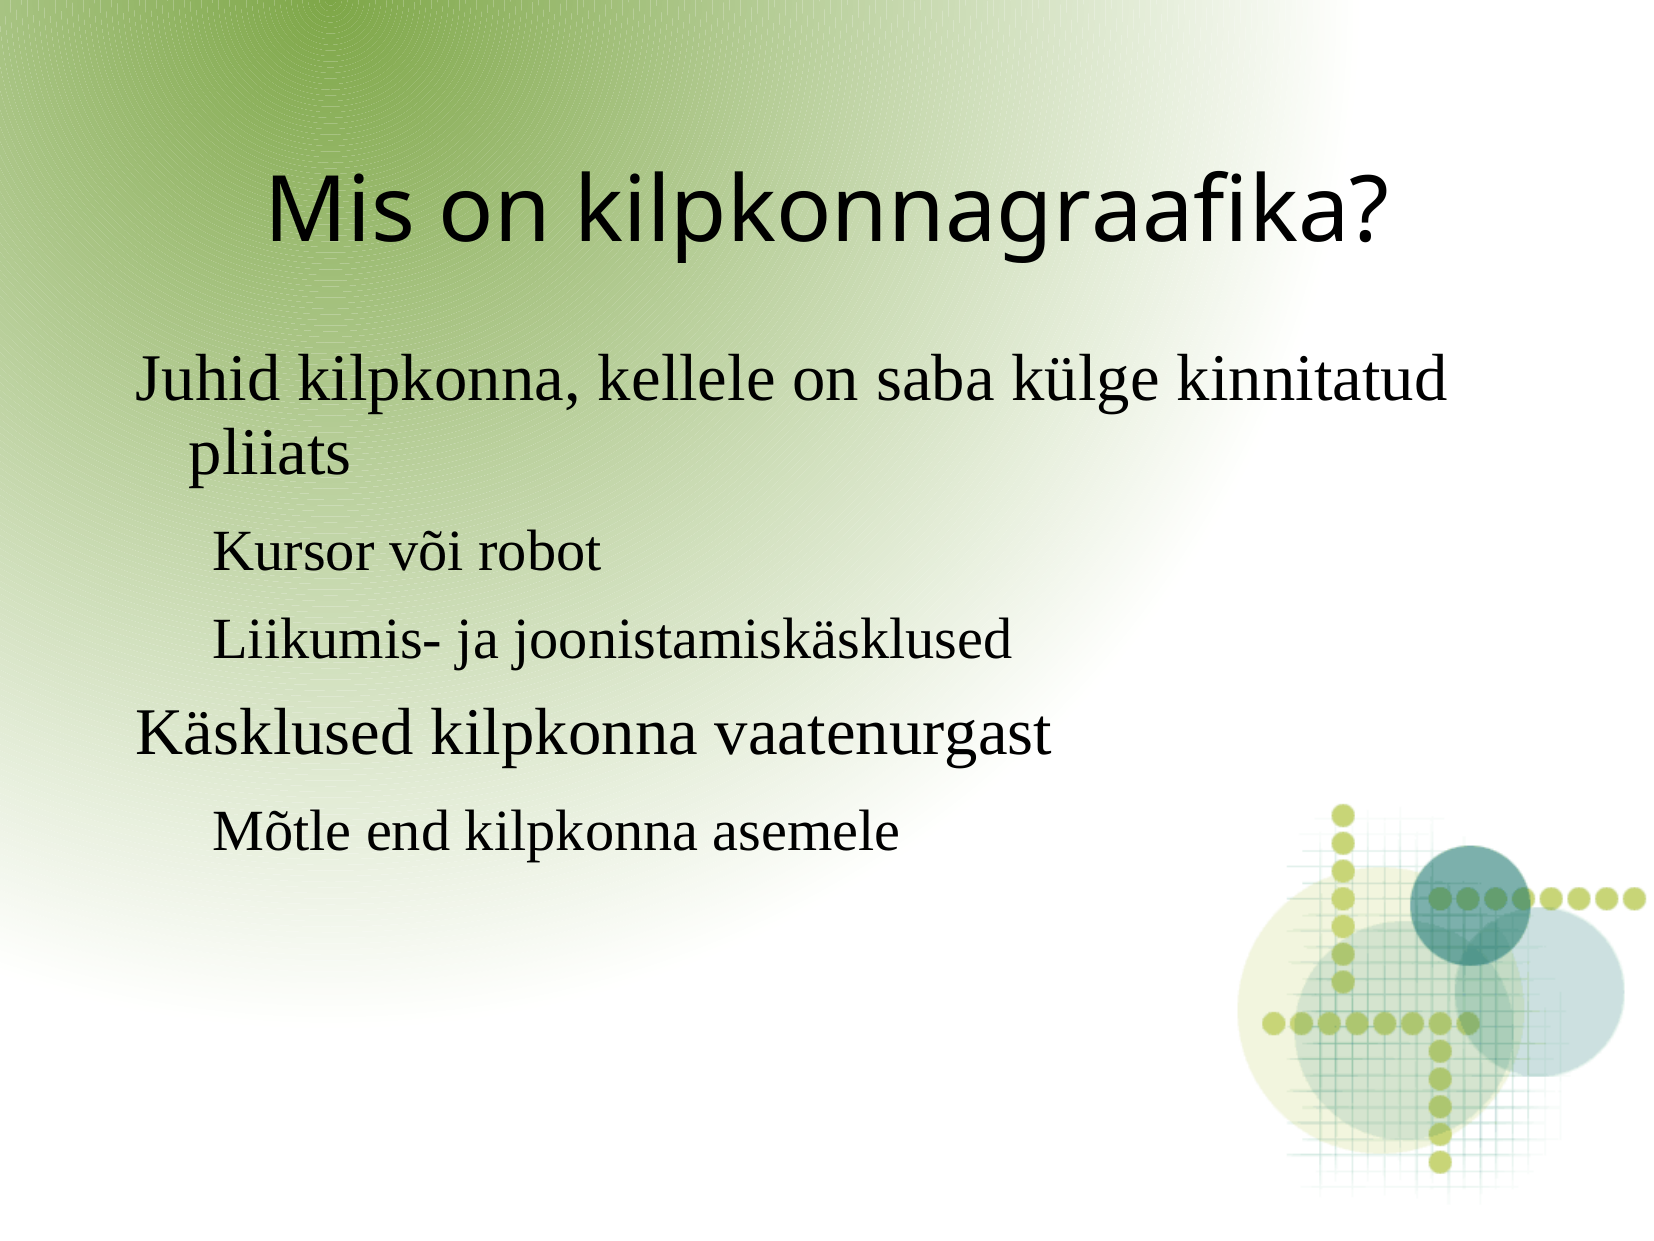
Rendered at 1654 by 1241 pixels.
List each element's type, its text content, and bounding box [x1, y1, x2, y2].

list Juhid kilpkonna, kellele on saba külge kinnitatud pliiats Kursor või robot Liikumis- ja joonistamiskäsklused Käsklused kilpkonna vaatenurgast Mõtle end kilpkonna asemele [118, 340, 1531, 1123]
picture [1224, 792, 1654, 1211]
title Mis on kilpkonnagraafika? [121, 102, 1534, 311]
